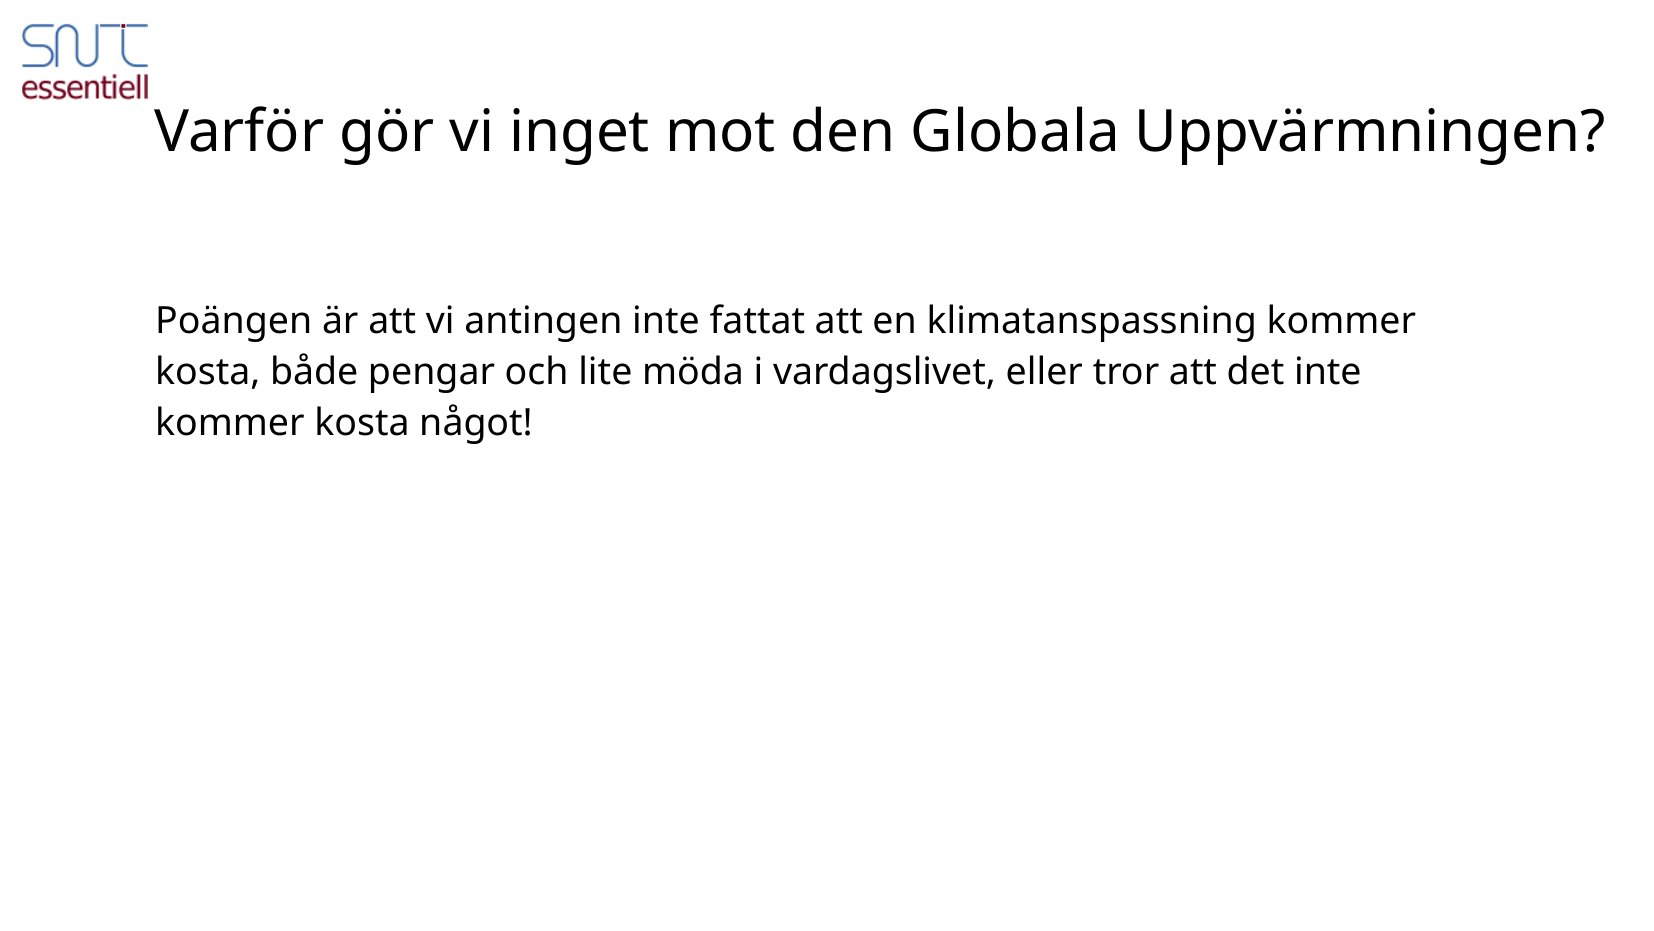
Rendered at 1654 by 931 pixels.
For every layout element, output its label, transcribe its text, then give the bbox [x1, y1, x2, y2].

text_box Poängen är att vi antingen inte fattat att en klimatanspassning kommer kosta, både pengar och lite möda i vardagslivet, eller tror att det inte kommer kosta något! [140, 285, 1470, 451]
title Varför gör vi inget mot den Globala Uppvärmningen? [135, 51, 1625, 207]
picture [22, 0, 148, 125]
